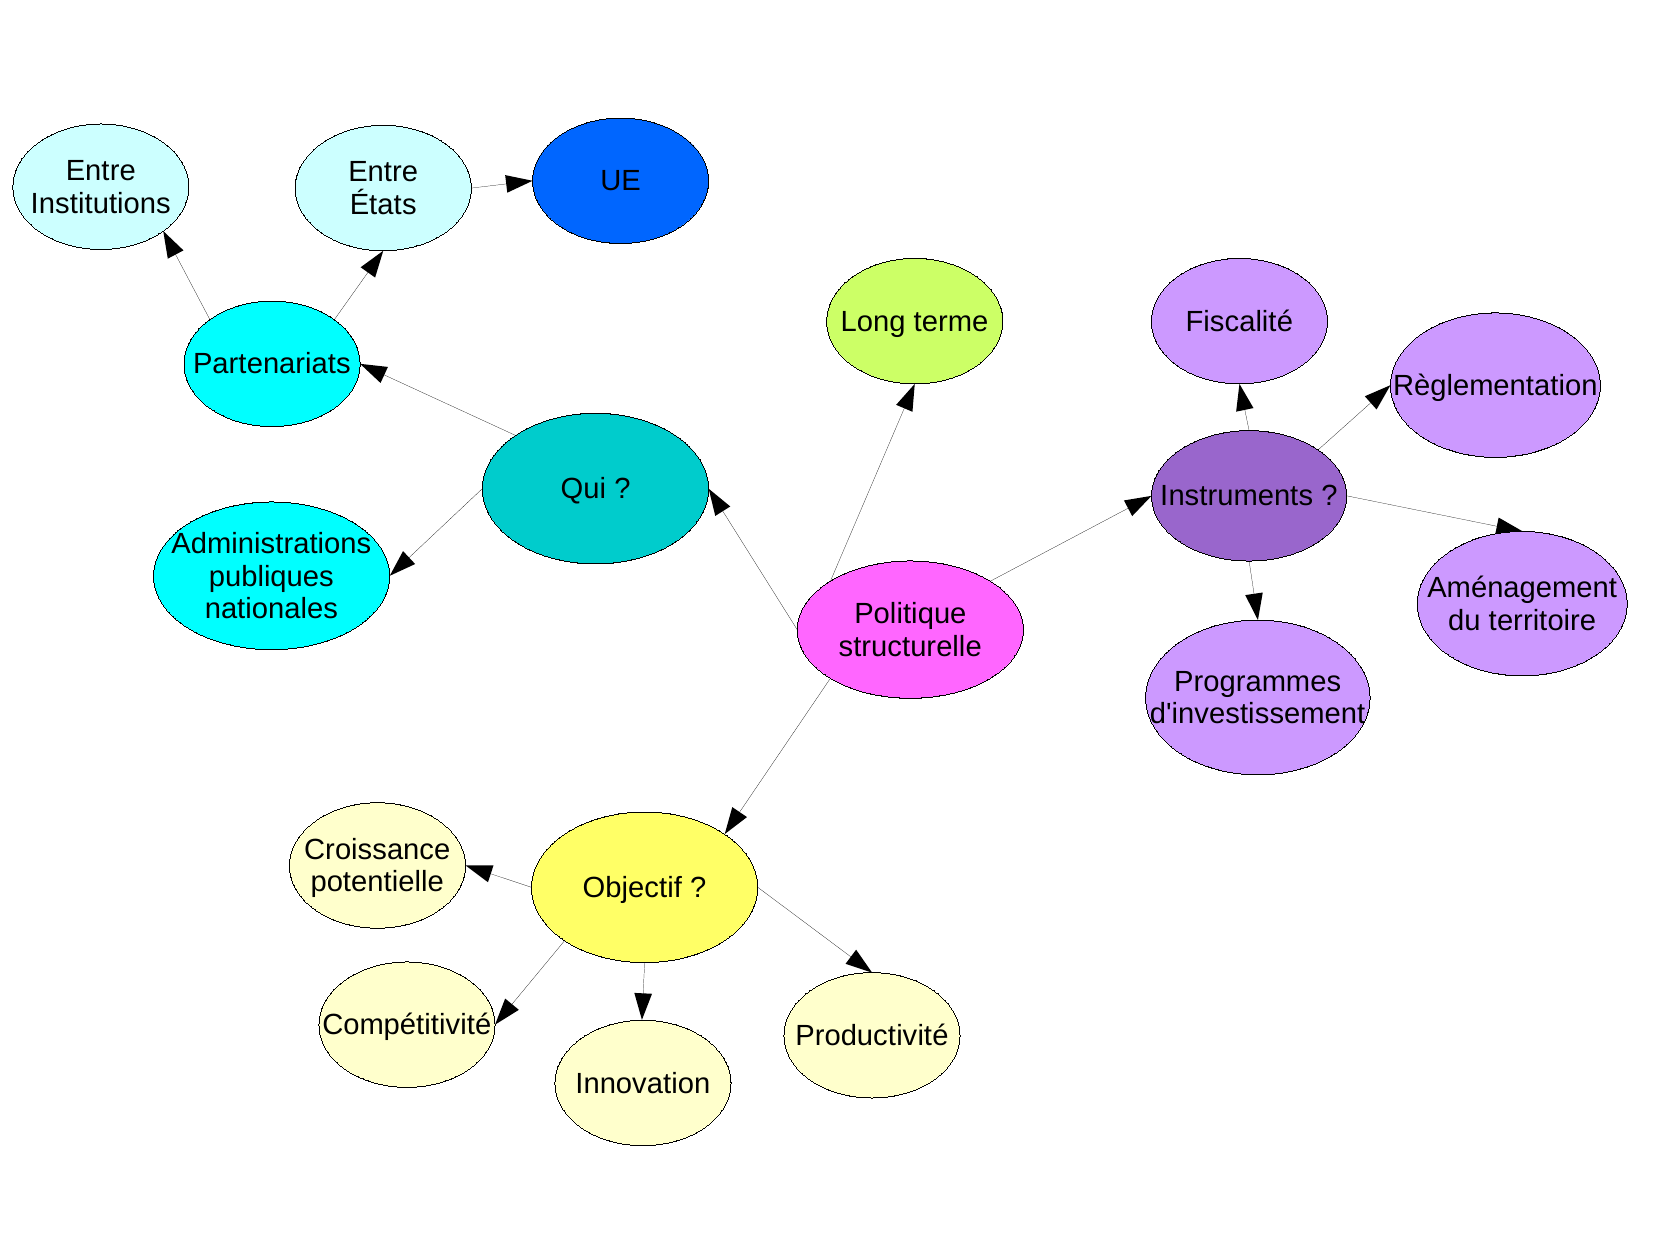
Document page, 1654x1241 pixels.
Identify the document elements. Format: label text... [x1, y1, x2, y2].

text_box Entre Institutions [12, 123, 189, 250]
text_box Long terme [826, 258, 1003, 384]
text_box Règlementation [1390, 312, 1601, 458]
text_box Croissance potentielle [289, 802, 466, 929]
text_box Qui ? [482, 413, 709, 564]
text_box Aménagement du territoire [1417, 531, 1628, 676]
text_box Compétitivité [318, 961, 496, 1088]
text_box Innovation [554, 1020, 732, 1146]
text_box UE [532, 118, 709, 244]
text_box Partenariats [184, 301, 361, 427]
text_box Programmes d'investissement [1145, 620, 1371, 775]
text_box Objectif ? [531, 812, 758, 963]
text_box Fiscalité [1151, 258, 1328, 384]
text_box Entre États [295, 125, 472, 251]
text_box Productivité [783, 972, 961, 1099]
text_box Administrations publiques nationales [153, 501, 390, 650]
text_box Politique structurelle [797, 560, 1024, 699]
text_box Instruments ? [1151, 430, 1347, 562]
